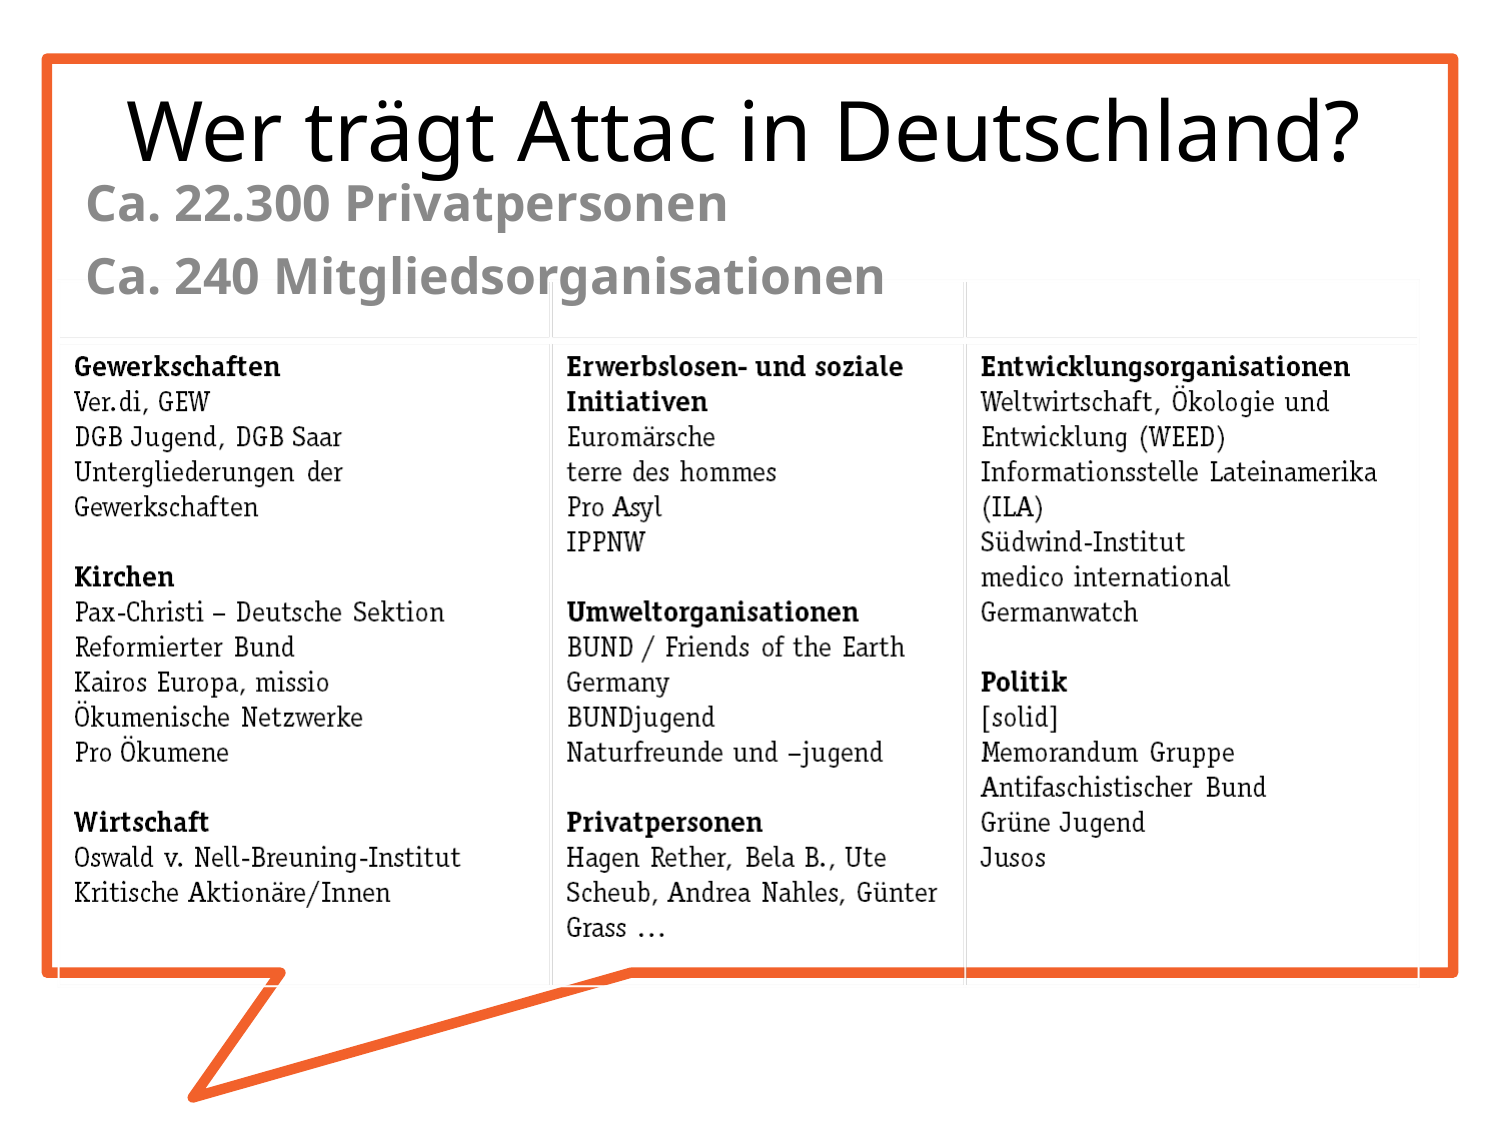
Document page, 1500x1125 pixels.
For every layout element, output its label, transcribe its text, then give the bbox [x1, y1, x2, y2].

title Wer trägt Attac in Deutschland? [58, 70, 1430, 176]
subtitle Ca. 22.300 Privatpersonen Ca. 240 Mitgliedsorganisationen [70, 164, 1418, 293]
picture [47, 268, 1431, 1007]
